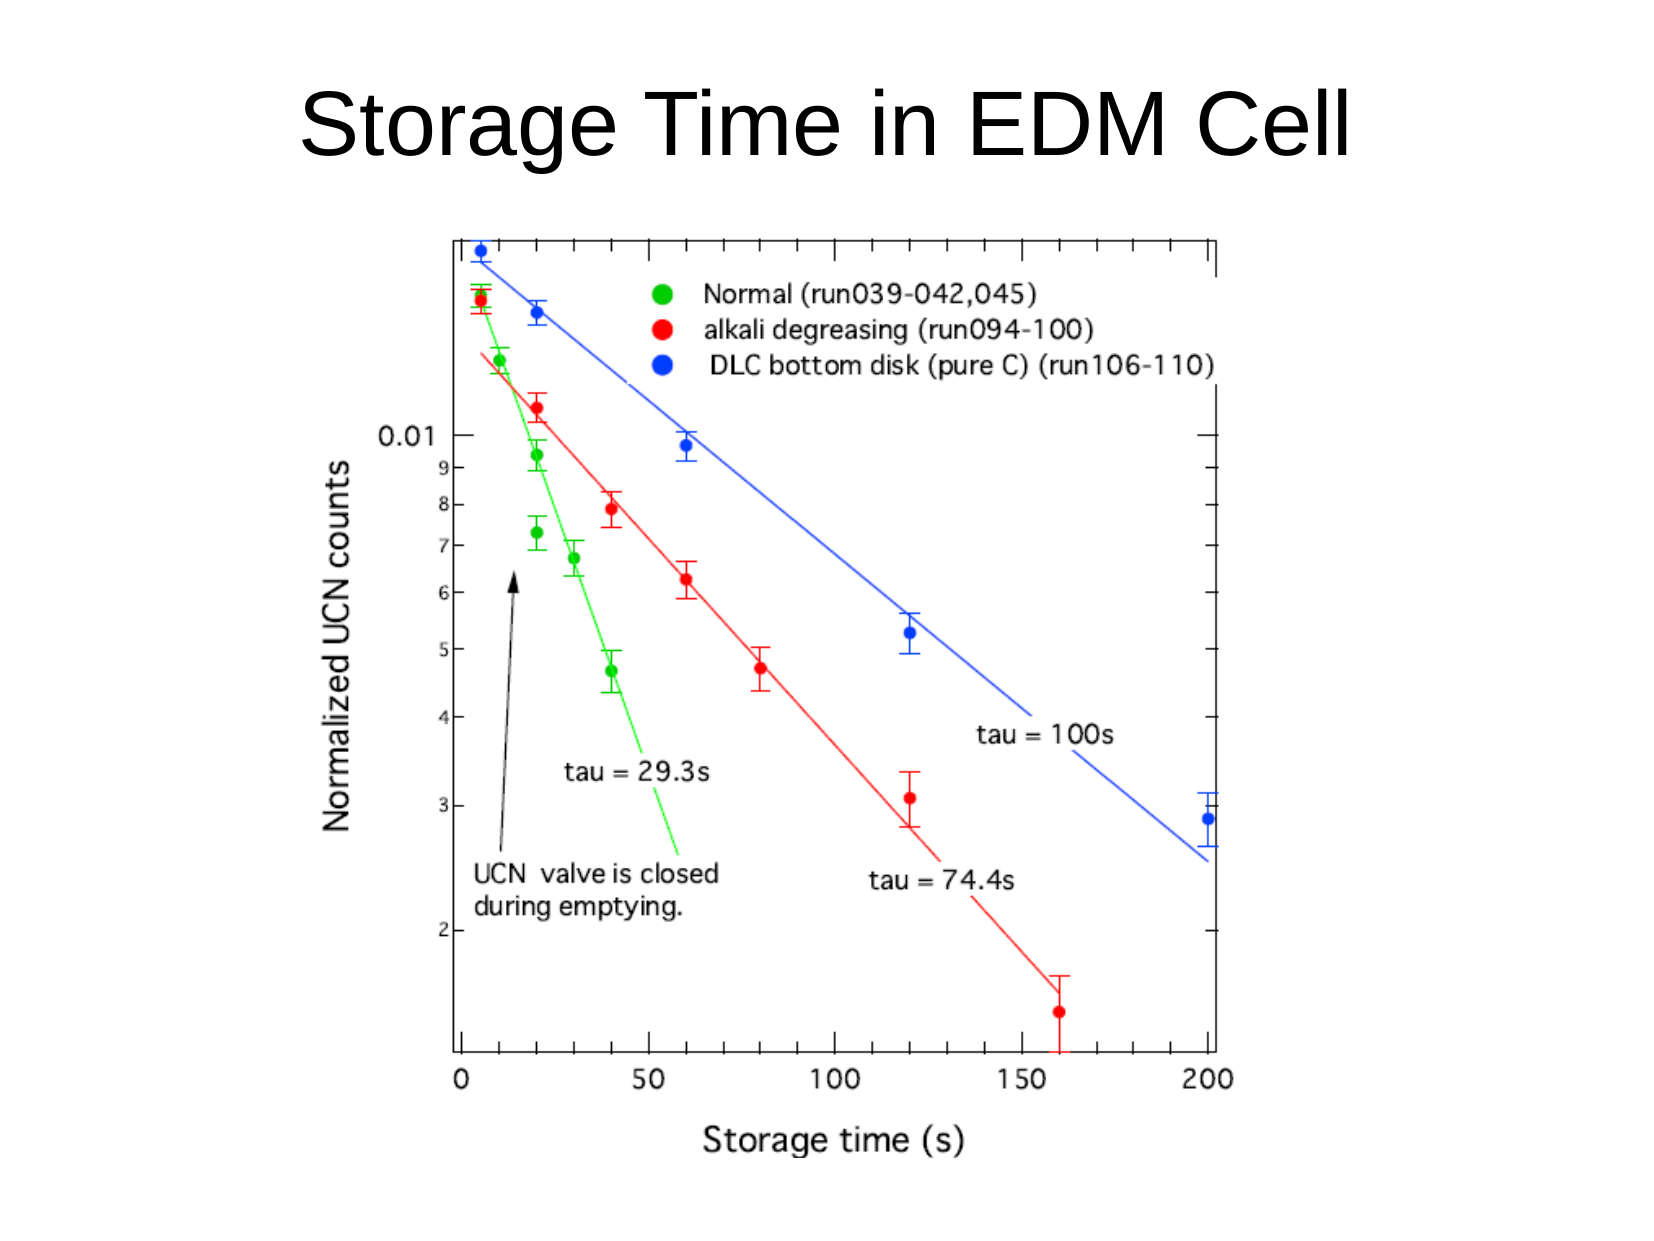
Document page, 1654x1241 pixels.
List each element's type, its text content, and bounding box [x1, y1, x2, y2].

picture [316, 227, 1282, 1158]
title Storage Time in EDM Cell [82, 19, 1571, 227]
